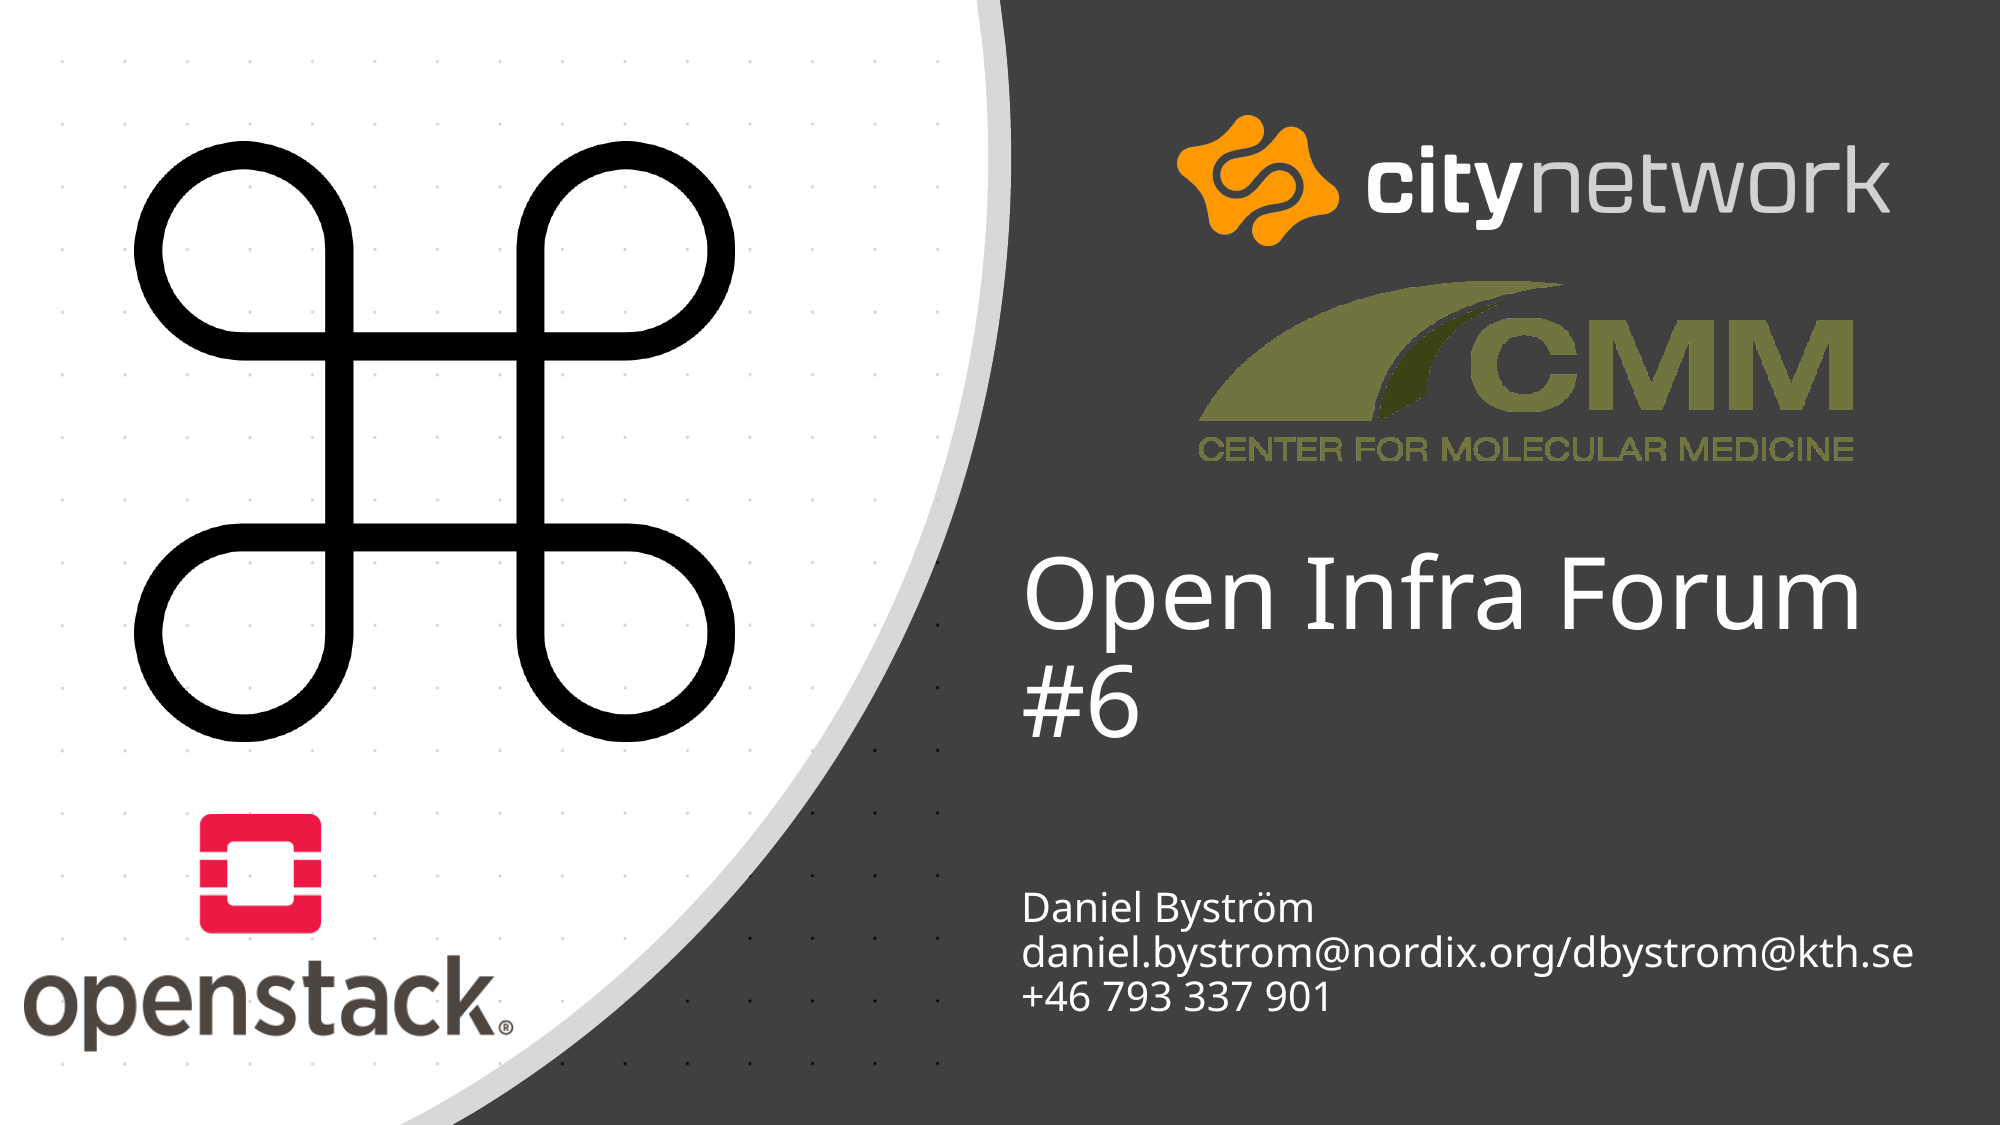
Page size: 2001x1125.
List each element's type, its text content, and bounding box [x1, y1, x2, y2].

picture [134, 141, 735, 742]
text_box Daniel Byström daniel.bystrom@nordix.org/dbystrom@kth.se +46 793 337 901 [1006, 820, 1985, 1087]
text_box Open Infra Forum #6 [1006, 292, 1985, 767]
picture [454, 441, 976, 1125]
text_box [0, 0, 2000, 1125]
picture [24, 814, 514, 1052]
picture [1177, 115, 1890, 246]
picture [1199, 281, 1853, 461]
